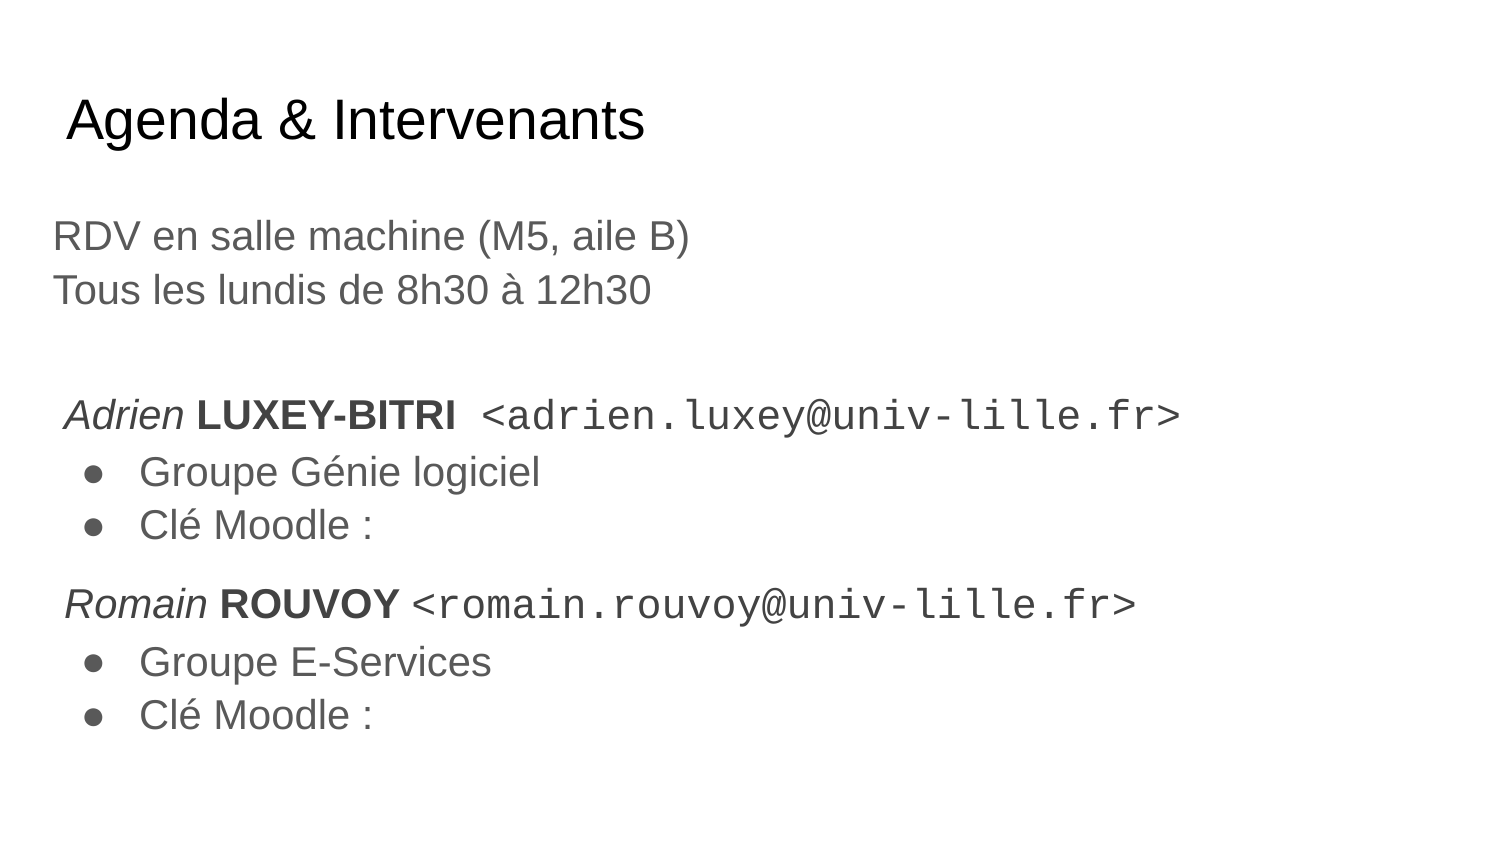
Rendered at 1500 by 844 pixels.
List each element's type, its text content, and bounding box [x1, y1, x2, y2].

list RDV en salle machine (M5, aile B) Tous les lundis de 8h30 à 12h30 [52, 206, 1451, 335]
title Agenda & Intervenants [51, 72, 1449, 167]
list Adrien LUXEY-BITRI <adrien.luxey@univ-lille.fr> Groupe Génie logiciel Clé Moodle : Romain ROUVOY <romain.rouvoy@univ-lille.fr> Groupe E-Services Clé Moodle : [49, 354, 1447, 768]
